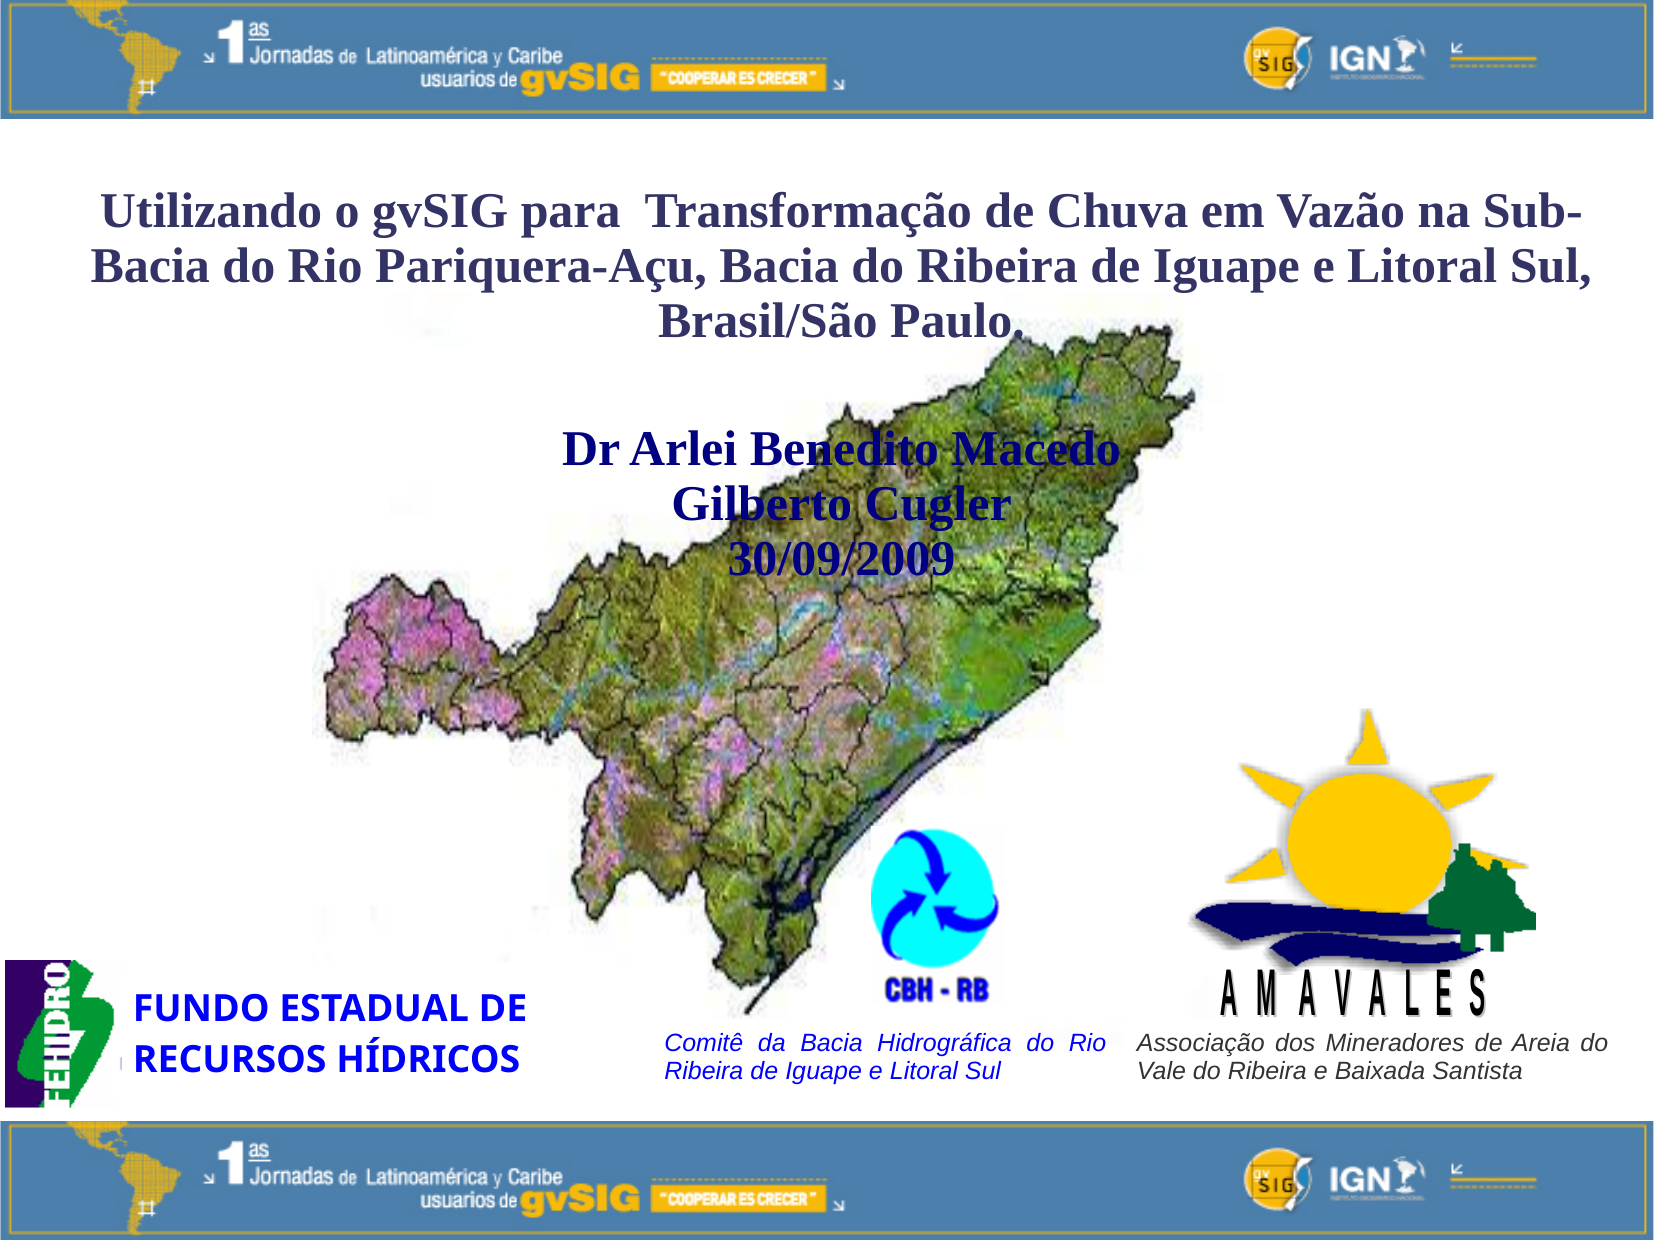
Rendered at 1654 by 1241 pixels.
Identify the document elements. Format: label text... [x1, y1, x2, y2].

text_box FUNDO ESTADUAL DE RECURSOS HÍDRICOS [118, 974, 591, 1093]
picture [0, 0, 1654, 119]
text_box Dr Arlei Benedito Macedo Gilberto Cugler 30/09/2009 [472, 413, 1211, 598]
picture [0, 1121, 1654, 1241]
text_box Comitê da Bacia Hidrográfica do Rio Ribeira de Iguape e Litoral Sul [649, 1021, 1123, 1123]
text_box Associação dos Mineradores de Areia do Vale do Ribeira e Baixada Santista [1123, 1021, 1625, 1093]
text_box Utilizando o gvSIG para Transformação de Chuva em Vazão na Sub-Bacia do Rio Pariquera-Açu, Bacia do Ribeira de Iguape e Litoral Sul, Brasil/São Paulo. [59, 118, 1625, 414]
picture [312, 414, 1536, 1061]
picture [5, 960, 122, 1111]
